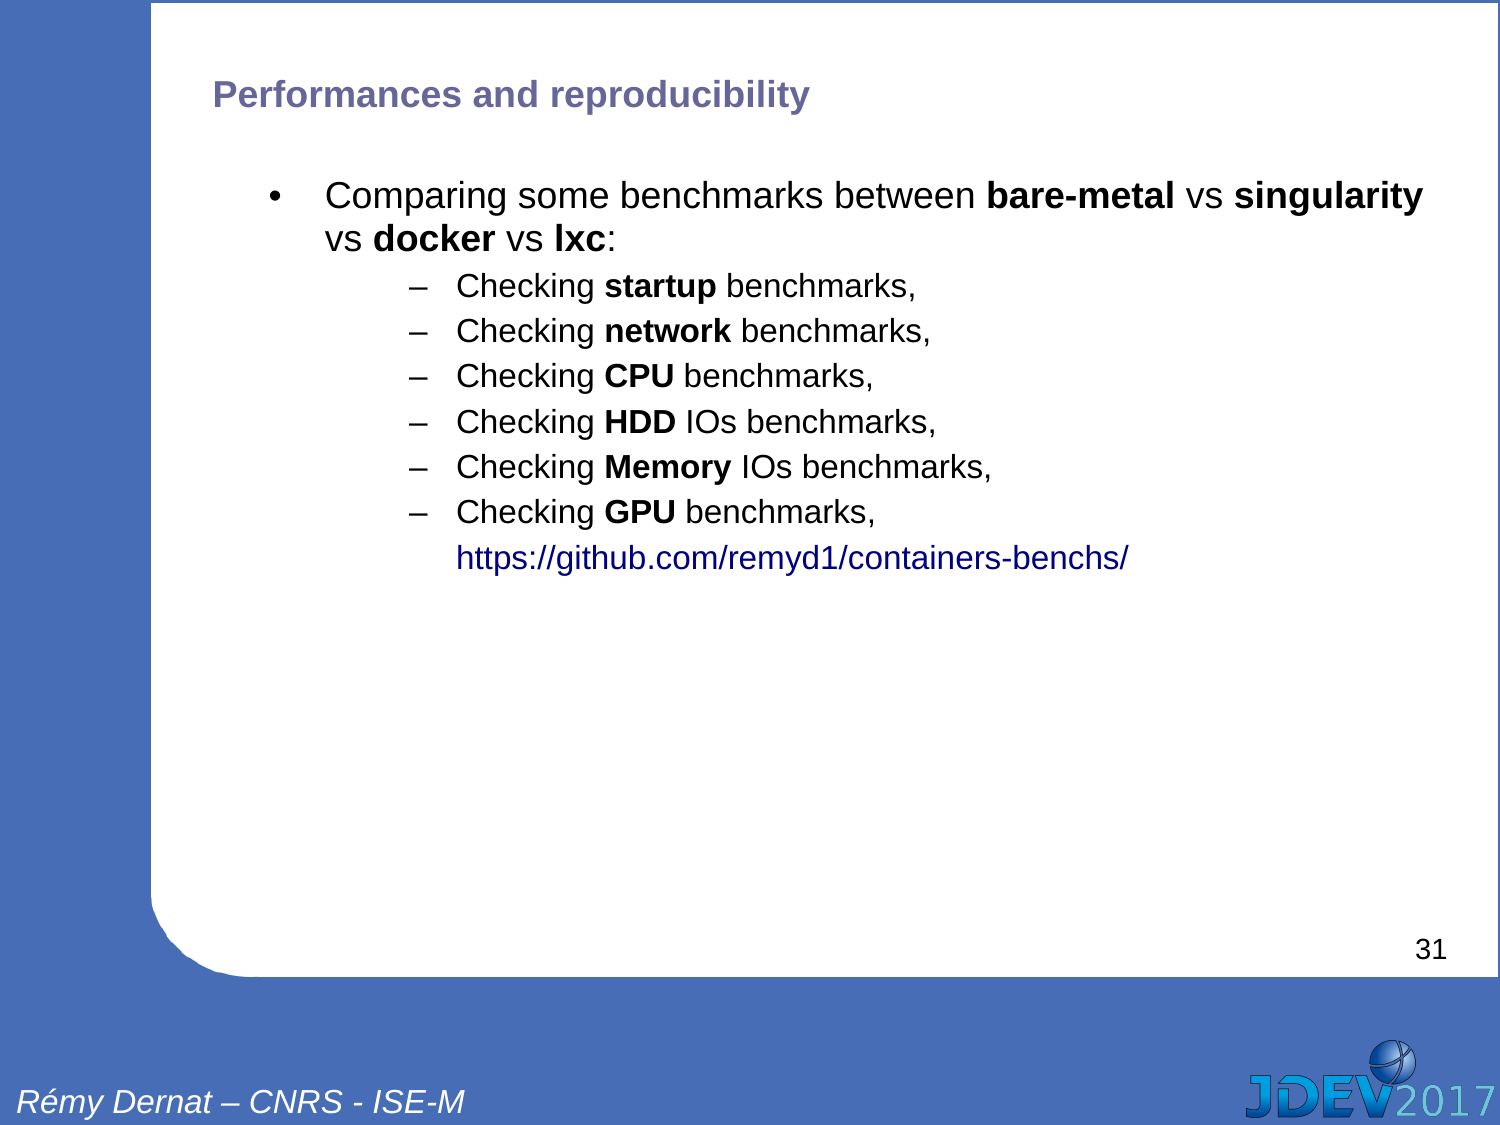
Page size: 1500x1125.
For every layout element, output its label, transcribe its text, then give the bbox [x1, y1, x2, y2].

list Comparing some benchmarks between bare-metal vs singularity vs docker vs lxc: Checking startup benchmarks, Checking network benchmarks, Checking CPU benchmarks, Checking HDD IOs benchmarks, Checking Memory IOs benchmarks, Checking GPU benchmarks, https://github.com/remyd1/containers-benchs/ [212, 174, 1448, 828]
text_box Rémy Dernat – CNRS - ISE-M [0, 1075, 488, 1125]
title Performances and reproducibility [212, 24, 1447, 164]
picture [0, 0, 1500, 1125]
